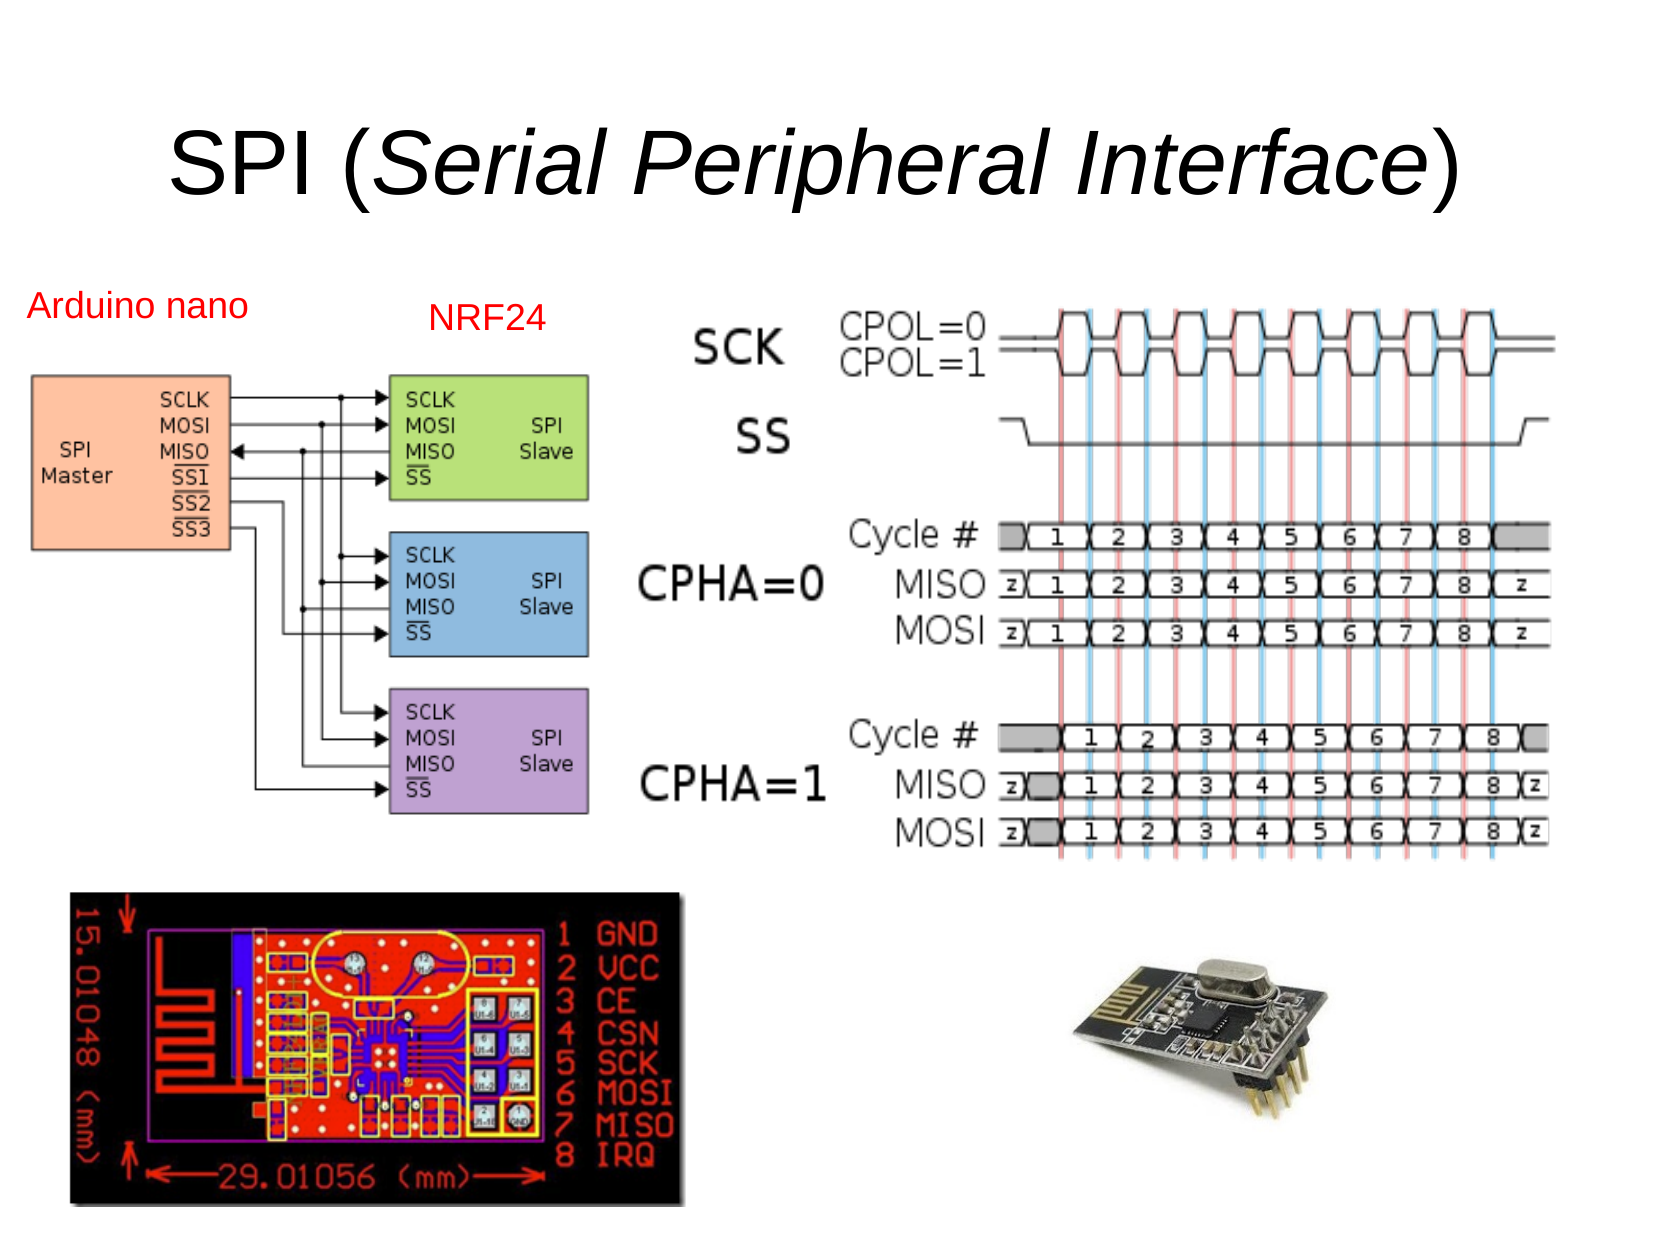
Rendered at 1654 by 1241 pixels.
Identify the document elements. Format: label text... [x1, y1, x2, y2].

text_box Arduino nano [11, 277, 264, 335]
title SPI (Serial Peripheral Interface) [70, 59, 1560, 267]
picture [53, 891, 697, 1207]
text_box NRF24 [413, 289, 562, 347]
picture [885, 931, 1553, 1134]
picture [11, 283, 1583, 886]
